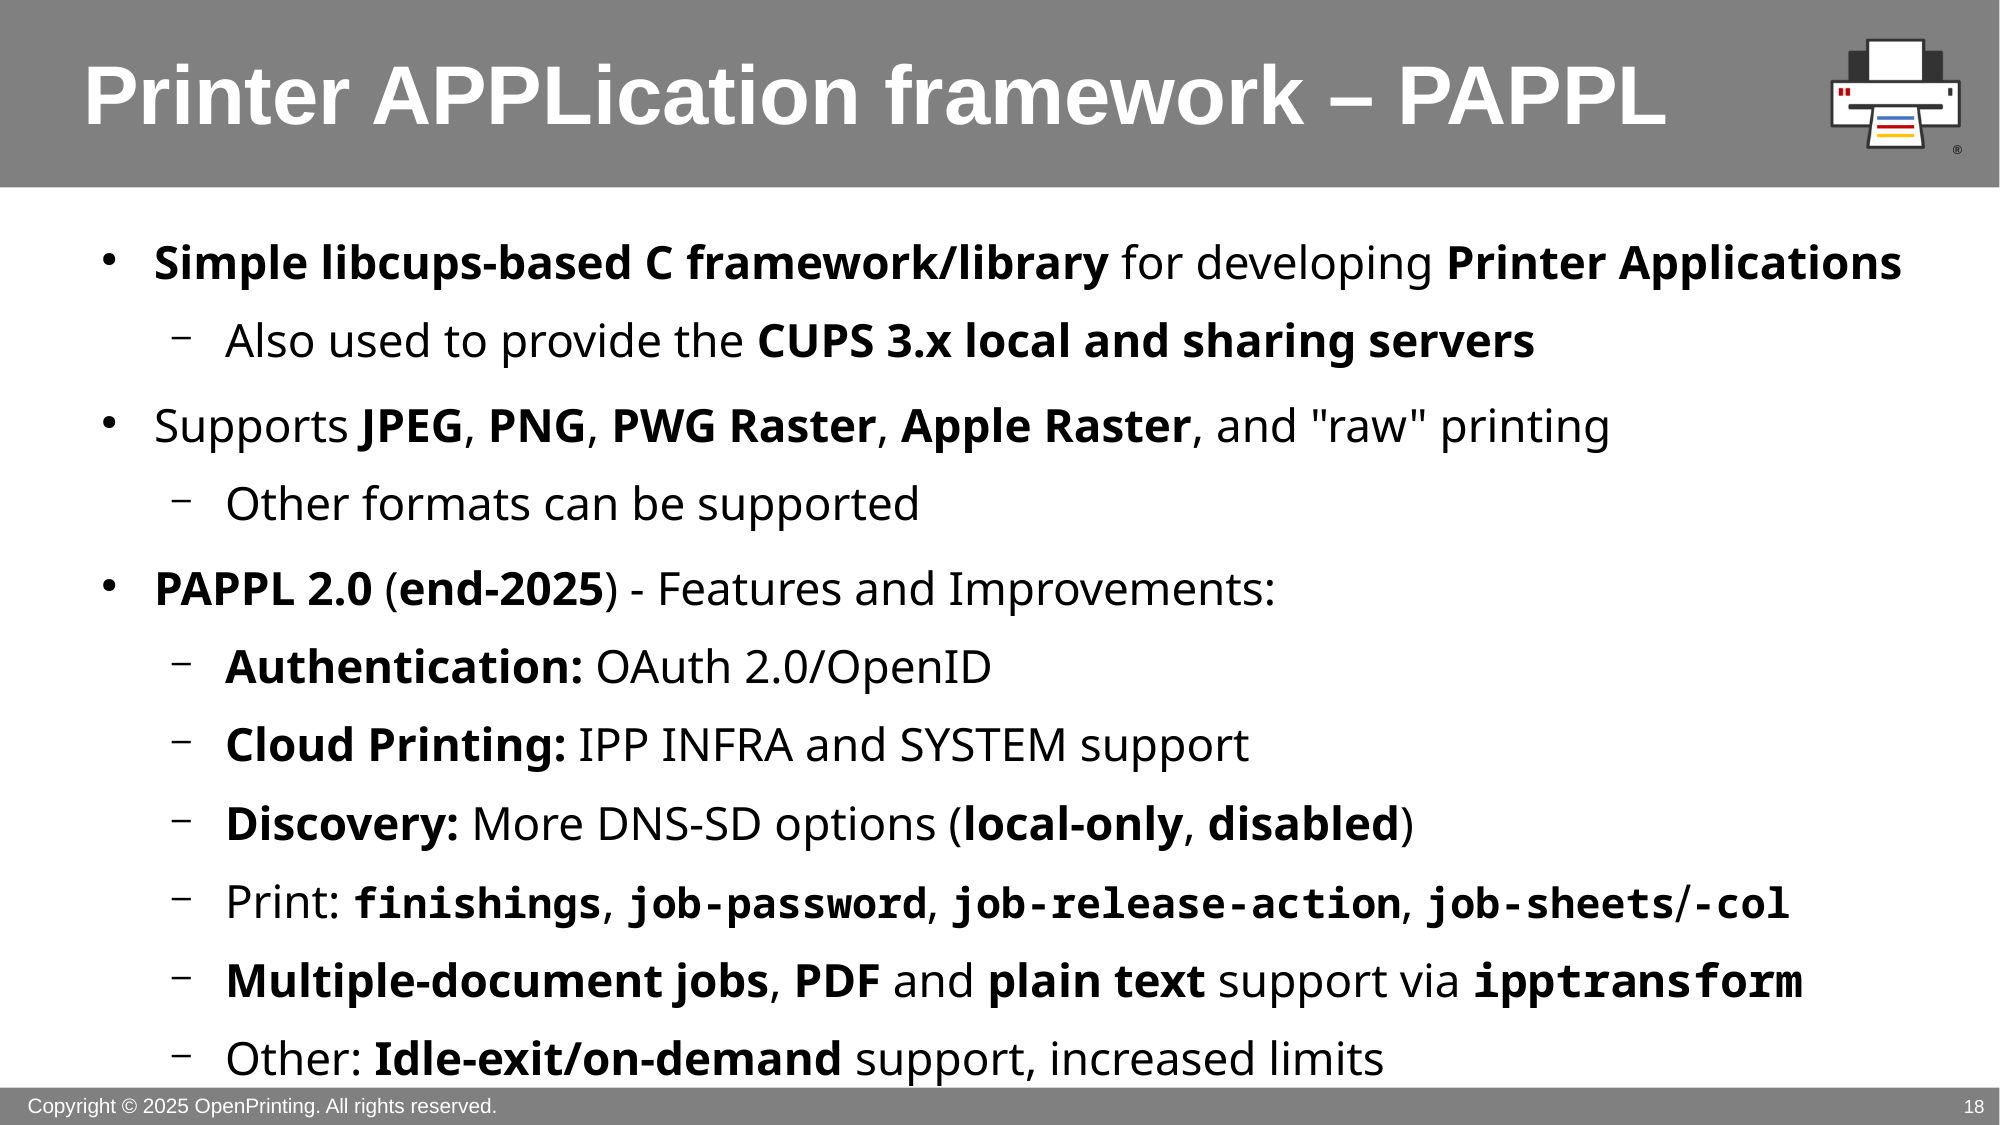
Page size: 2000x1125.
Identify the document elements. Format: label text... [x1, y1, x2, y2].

list Simple libcups-based C framework/library for developing Printer Applications Also used to provide the CUPS 3.x local and sharing servers Supports JPEG, PNG, PWG Raster, Apple Raster, and "raw" printing Other formats can be supported PAPPL 2.0 (end-2025) - Features and Improvements: Authentication: OAuth 2.0/OpenID Cloud Printing: IPP INFRA and SYSTEM support Discovery: More DNS-SD options (local-only, disabled) Print: finishings, job-password, job-release-action, job-sheets/-col Multiple-document jobs, PDF and plain text support via ipptransform Other: Idle-exit/on-demand support, increased limits [75, 224, 1936, 1067]
title Printer APPLication framework – PAPPL [75, 7, 1786, 175]
picture [1825, 33, 1966, 154]
